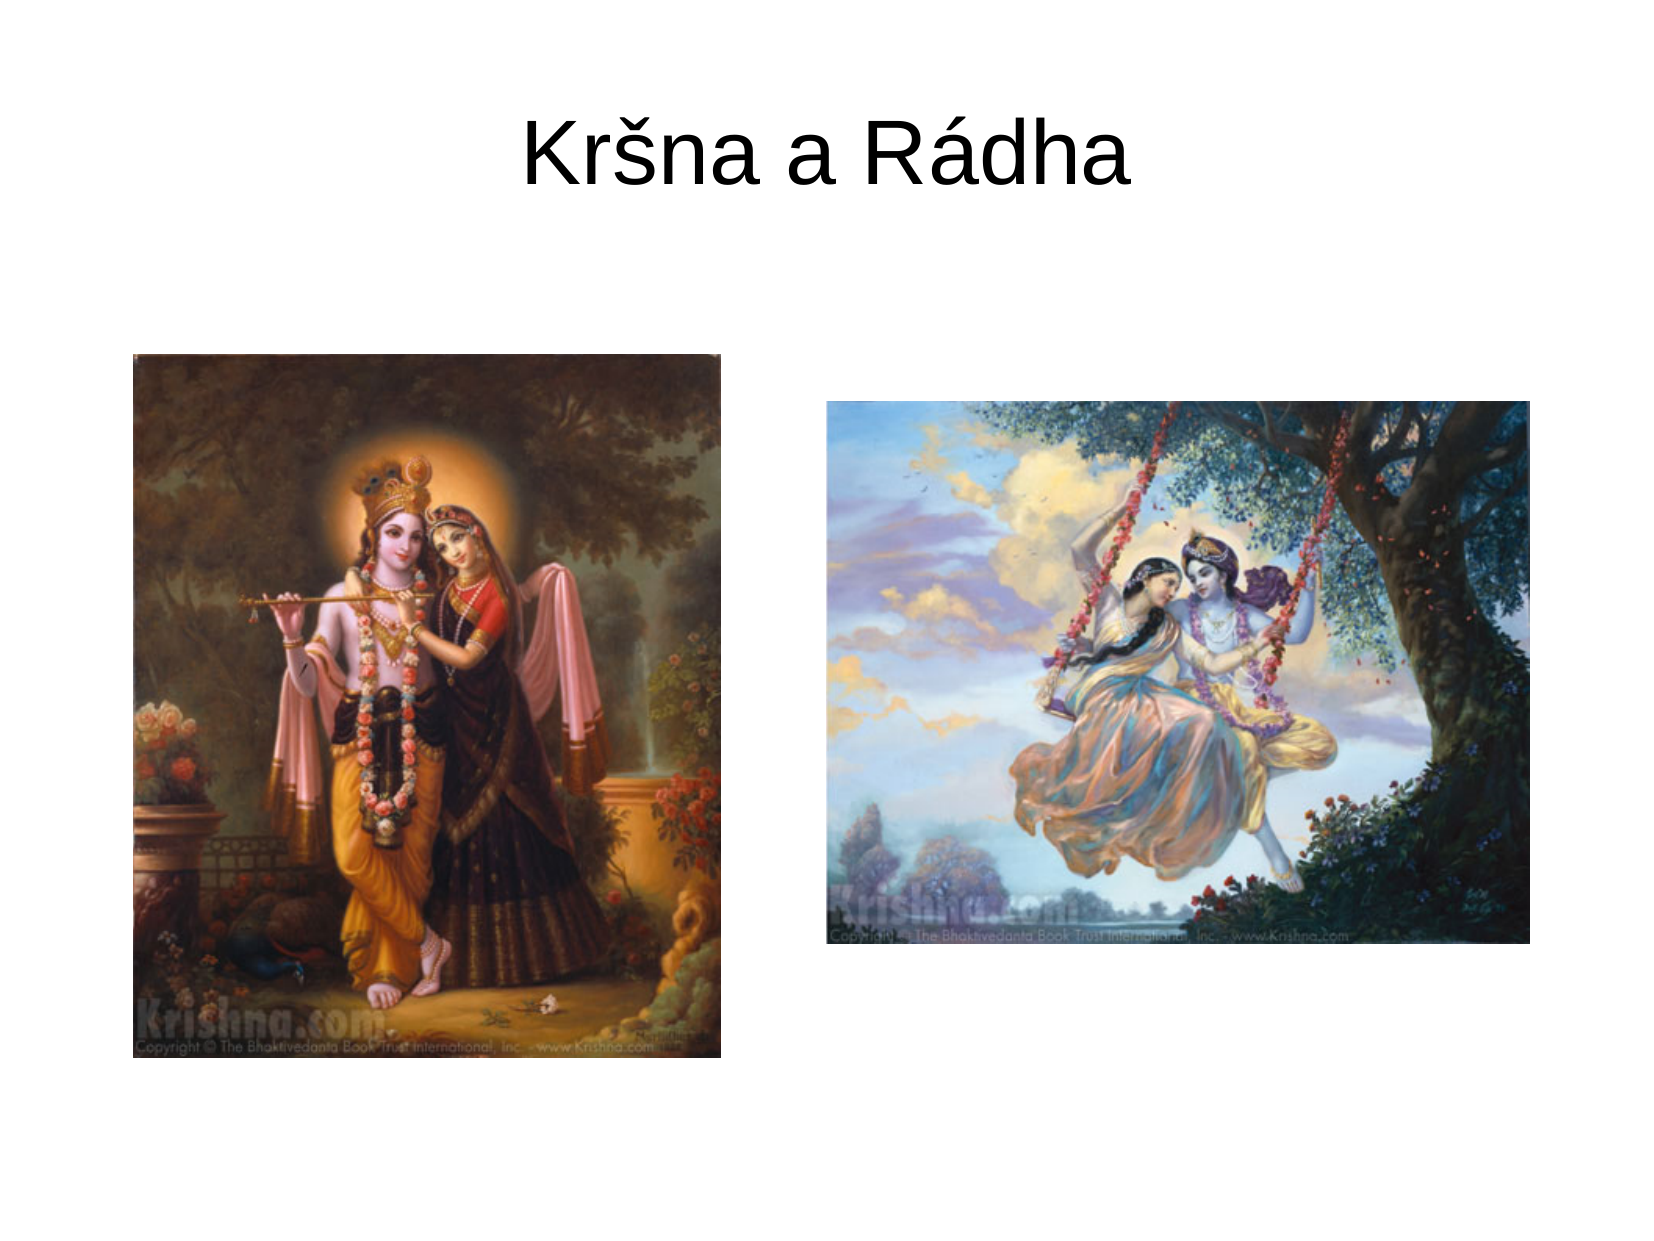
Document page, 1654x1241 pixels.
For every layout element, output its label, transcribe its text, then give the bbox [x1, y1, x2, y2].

picture [133, 354, 721, 1058]
title Kršna a Rádha [82, 49, 1571, 257]
picture [826, 401, 1530, 944]
